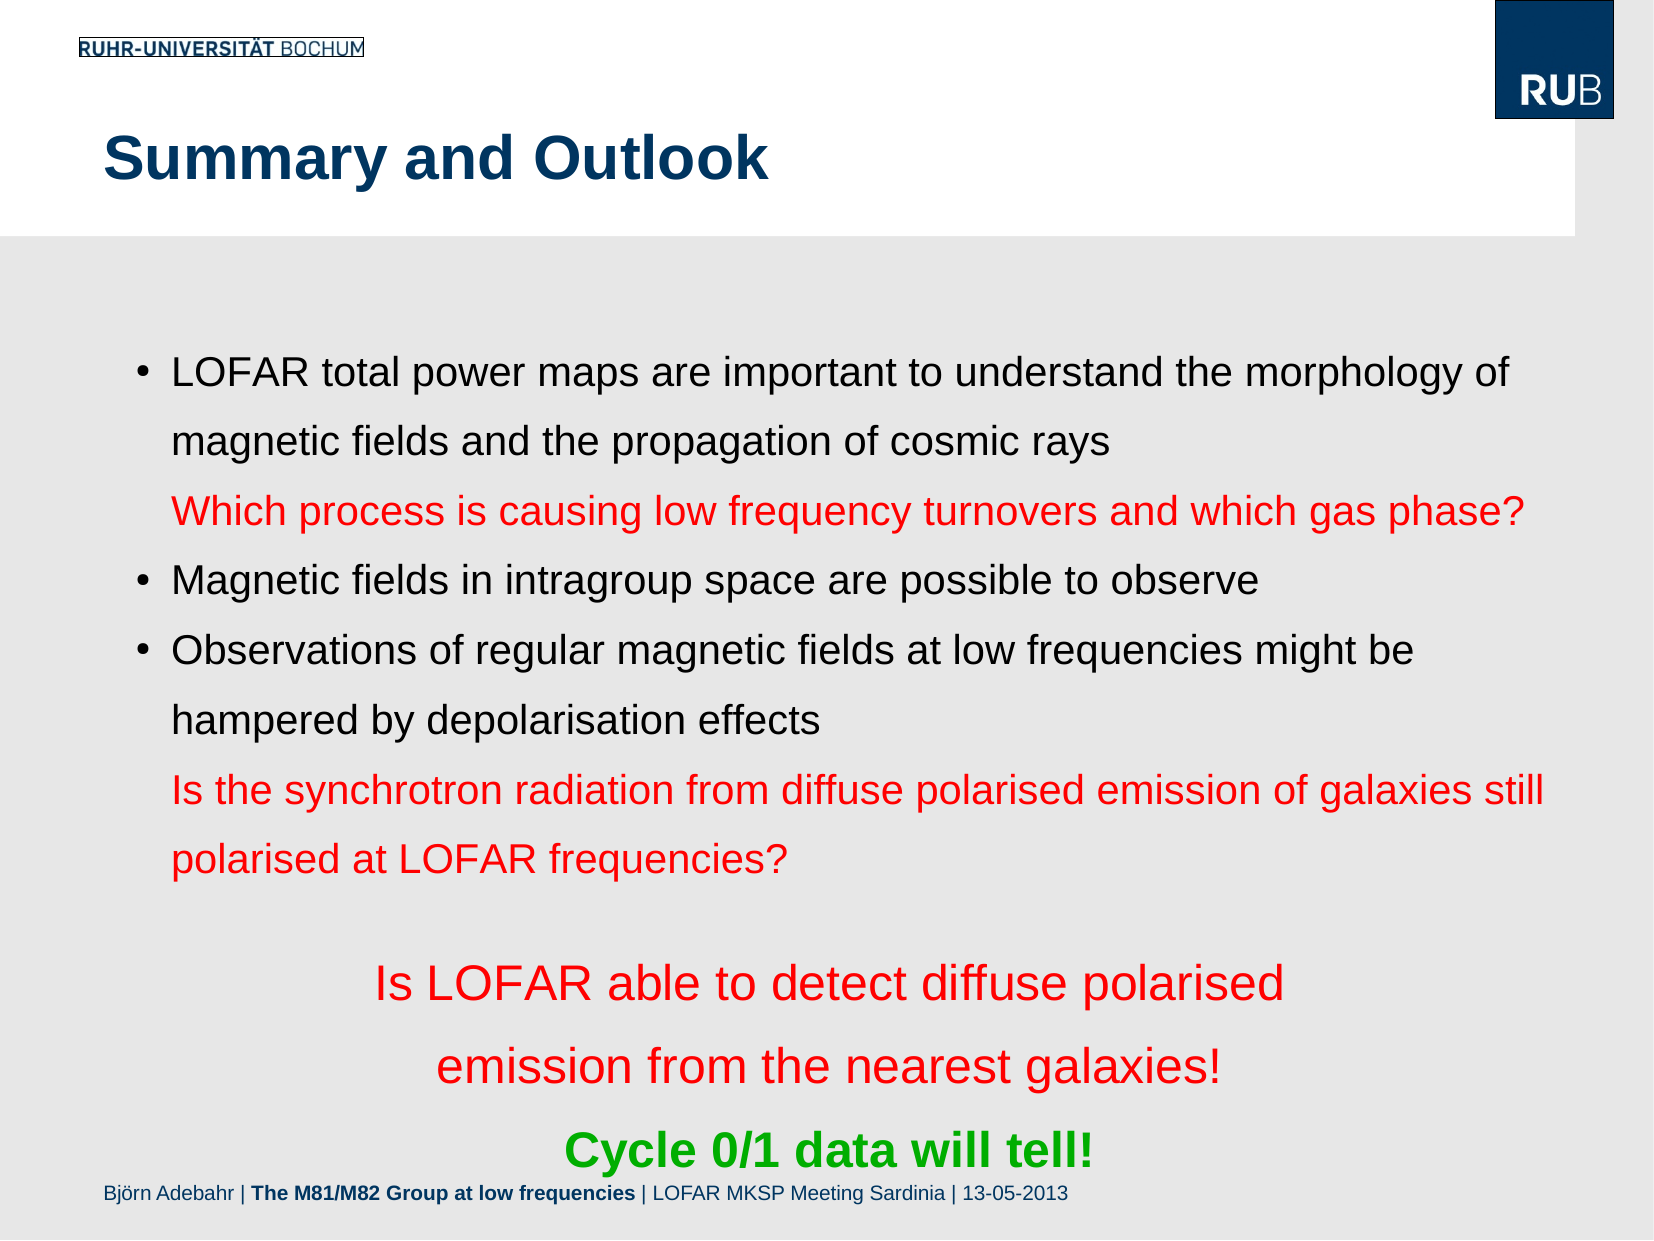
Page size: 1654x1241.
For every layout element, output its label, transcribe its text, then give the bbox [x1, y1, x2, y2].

text_box LOFAR total power maps are important to understand the morphology of magnetic fields and the propagation of cosmic rays Which process is causing low frequency turnovers and which gas phase? Magnetic fields in intragroup space are possible to observe Observations of regular magnetic fields at low frequencies might be hampered by depolarisation effects Is the synchrotron radiation from diffuse polarised emission of galaxies still polarised at LOFAR frequencies? [55, 317, 1576, 901]
text_box Is LOFAR able to detect diffuse polarised emission from the nearest galaxies! Cycle 0/1 data will tell! [329, 919, 1420, 1158]
picture [80, 38, 363, 56]
picture [1496, 1, 1613, 115]
text_box Summary and Outlook [0, 115, 1651, 222]
text_box Björn Adebahr | The M81/M82 Group at low frequencies | LOFAR MKSP Meeting Sardinia | 13-05-2013 [88, 1174, 1613, 1213]
